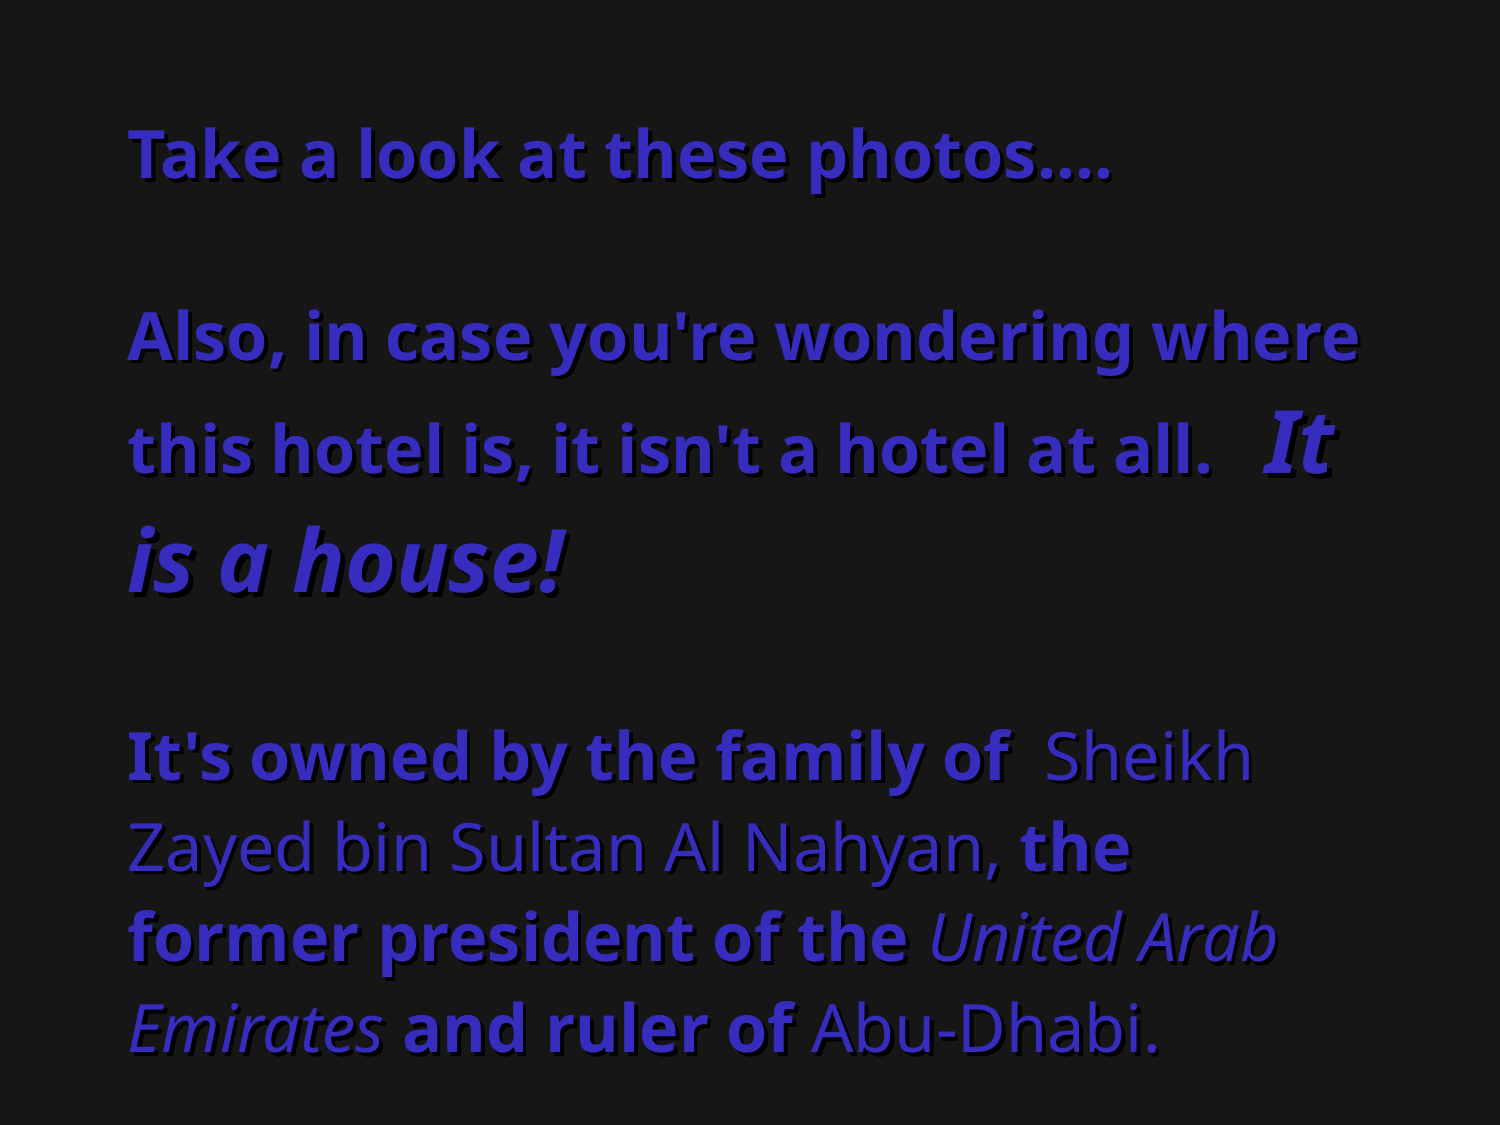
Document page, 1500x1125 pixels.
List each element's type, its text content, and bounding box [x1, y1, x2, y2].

title Take a look at these photos.... Also, in case you're wondering where this hotel is, it isn't a hotel at all. It is a house! It's owned by the family of Sheikh Zayed bin Sultan Al Nahyan, the former president of the United Arab Emirates and ruler of Abu-Dhabi. [112, 99, 1388, 1075]
